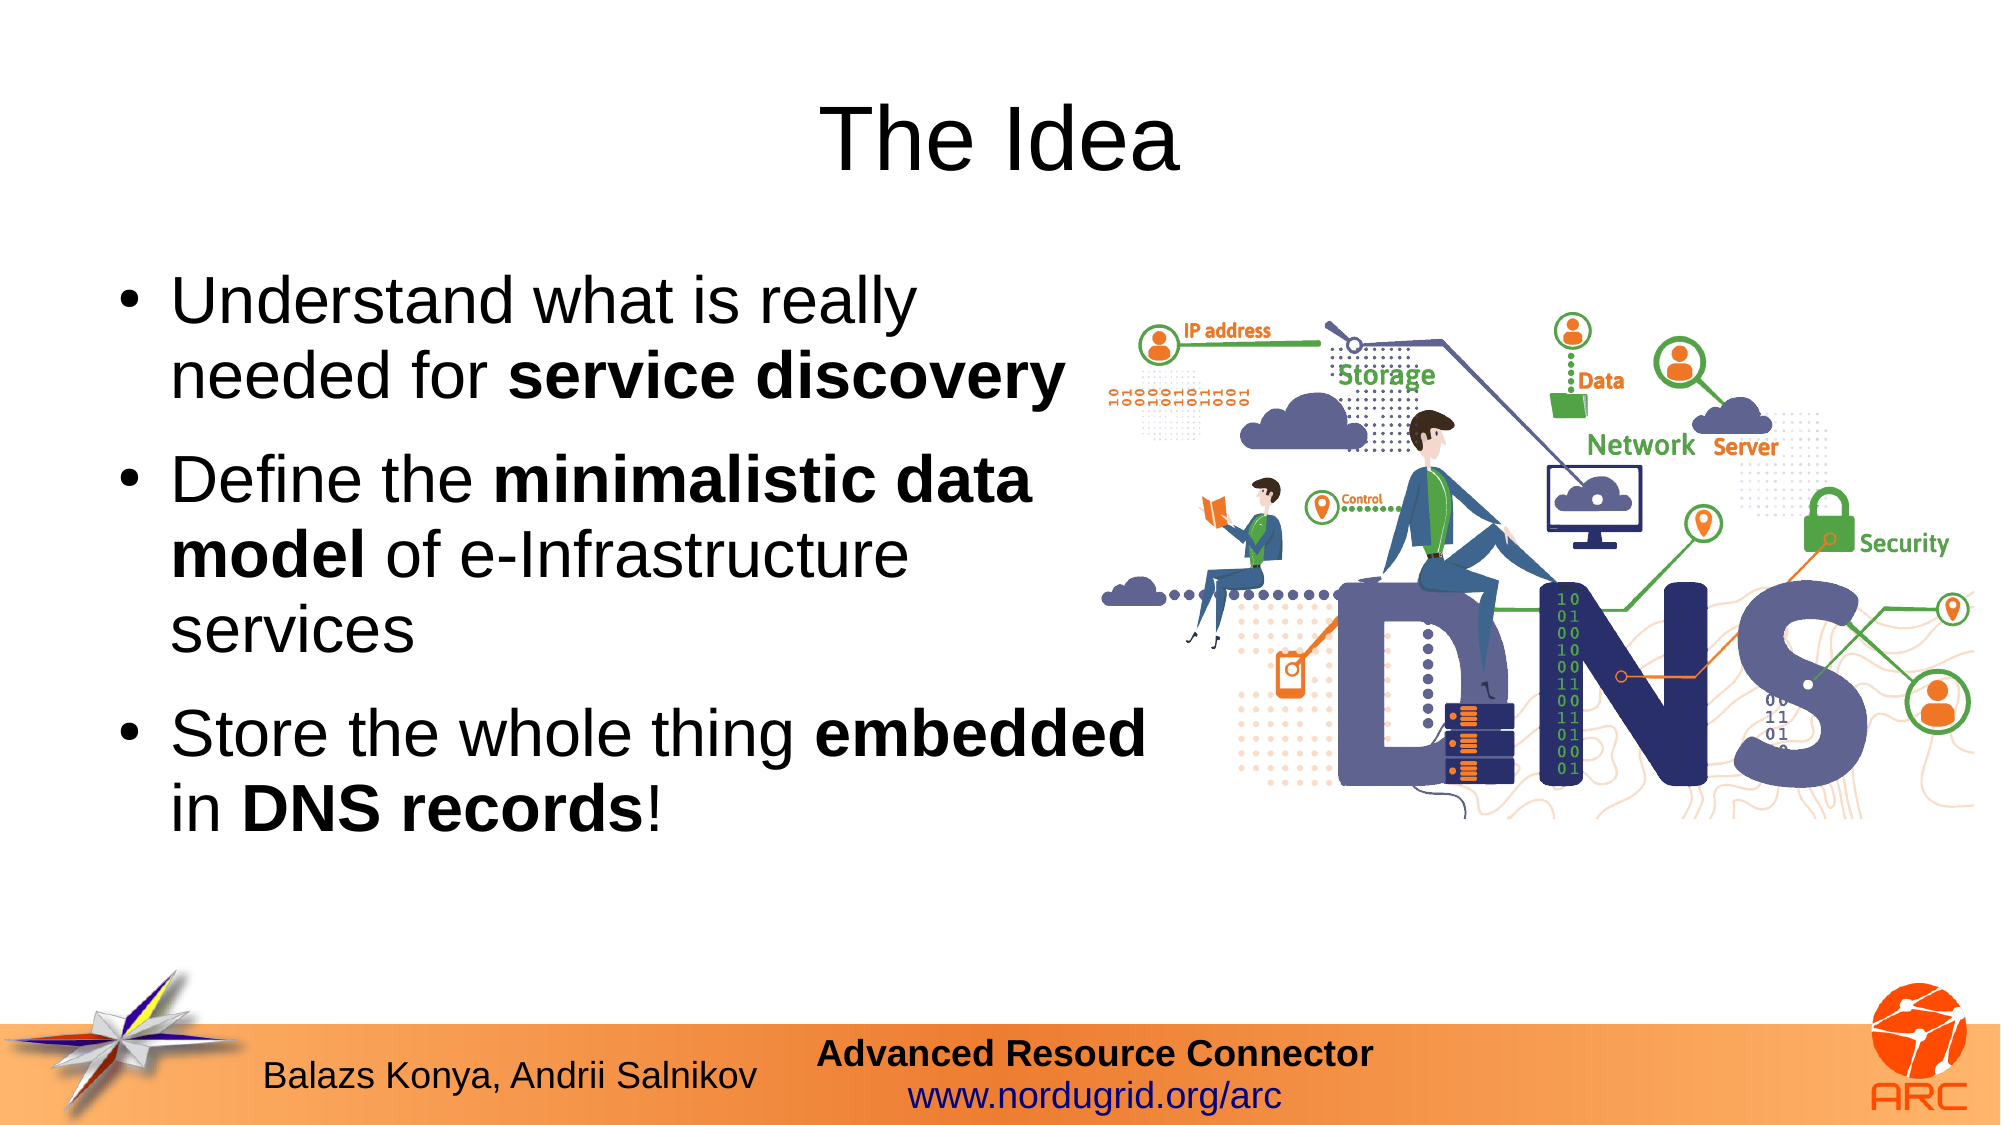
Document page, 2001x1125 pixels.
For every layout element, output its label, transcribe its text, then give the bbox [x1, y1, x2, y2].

title The Idea [99, 44, 1900, 233]
picture [1845, 912, 1990, 1125]
picture [993, 260, 2000, 876]
picture [0, 961, 258, 1125]
list Understand what is really needed for service discovery Define the minimalistic data model of e-Infrastructure services Store the whole thing embedded in DNS records! [99, 263, 1156, 916]
